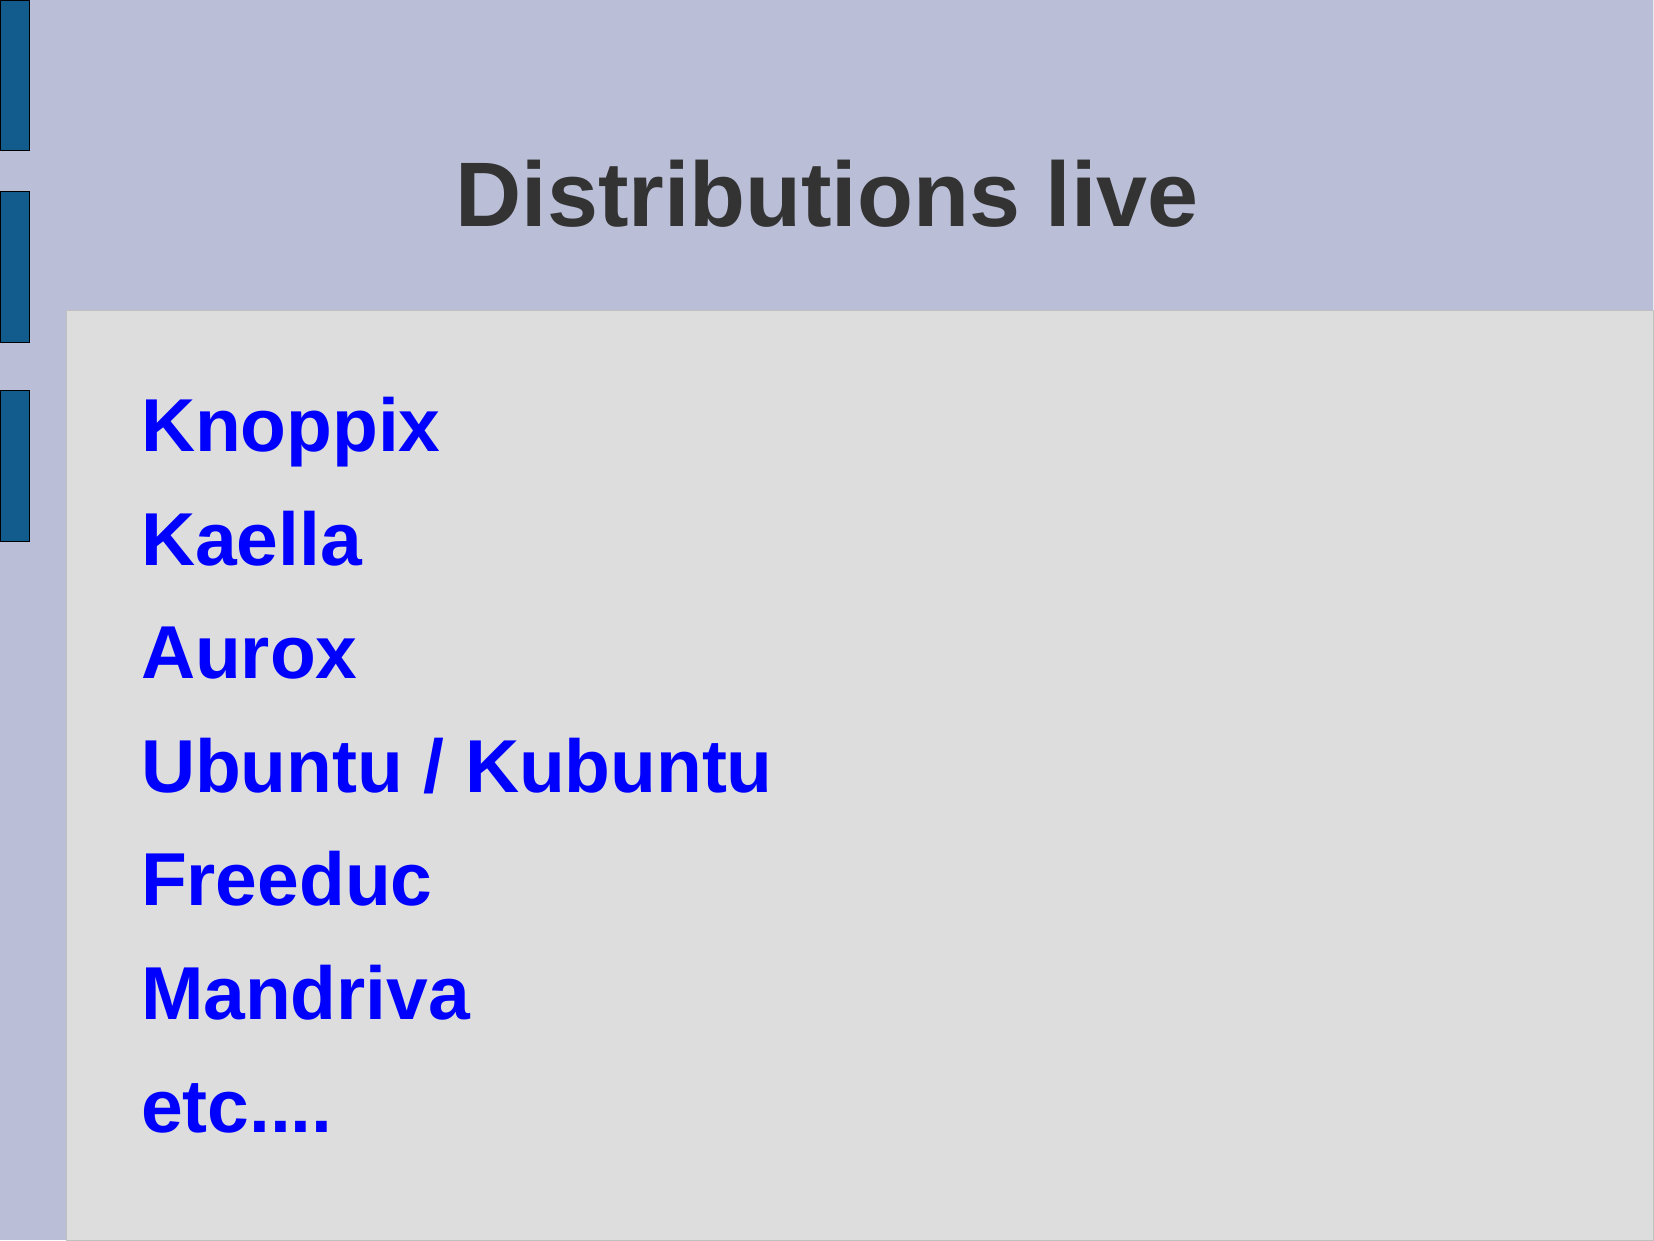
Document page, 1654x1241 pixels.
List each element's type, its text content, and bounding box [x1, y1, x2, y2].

list Knoppix Kaella Aurox Ubuntu / Kubuntu Freeduc Mandriva etc.... [123, 383, 1536, 1166]
title Distributions live [121, 91, 1534, 299]
